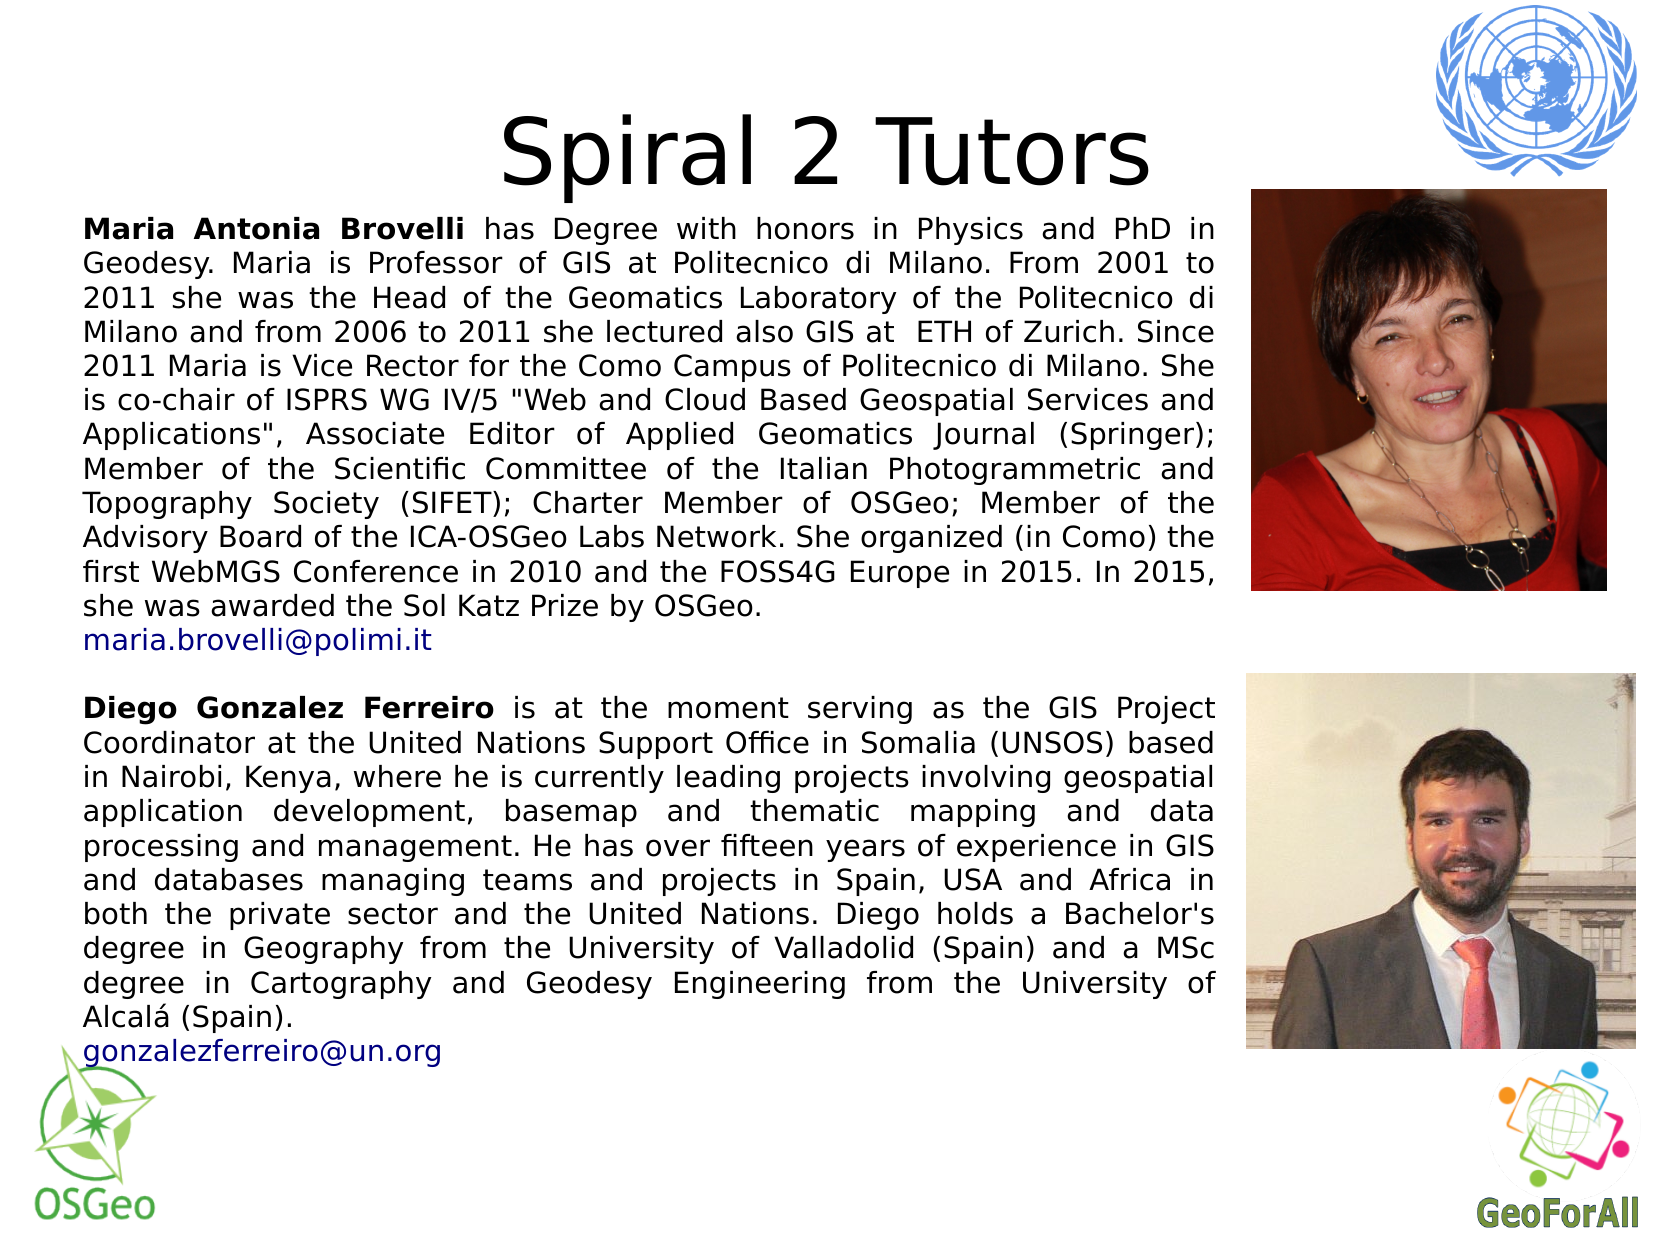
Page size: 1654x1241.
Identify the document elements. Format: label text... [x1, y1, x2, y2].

subtitle Maria Antonia Brovelli has Degree with honors in Physics and PhD in Geodesy. Maria is Professor of GIS at Politecnico di Milano. From 2001 to 2011 she was the Head of the Geomatics Laboratory of the Politecnico di Milano and from 2006 to 2011 she lectured also GIS at ETH of Zurich. Since 2011 Maria is Vice Rector for the Como Campus of Politecnico di Milano. She is co-chair of ISPRS WG IV/5 "Web and Cloud Based Geospatial Services and Applications", Associate Editor of Applied Geomatics Journal (Springer); Member of the Scientific Committee of the Italian Photogrammetric and Topography Society (SIFET); Charter Member of OSGeo; Member of the Advisory Board of the ICA-OSGeo Labs Network. She organized (in Como) the first WebMGS Conference in 2010 and the FOSS4G Europe in 2015. In 2015, she was awarded the Sol Katz Prize by OSGeo. maria.brovelli@polimi.it Diego Gonzalez Ferreiro is at the moment serving as the GIS Project Coordinator at the United Nations Support Office in Somalia (UNSOS) based in Nairobi, Kenya, where he is currently leading projects involving geospatial application development, basemap and thematic mapping and data processing and management. He has over fifteen years of experience in GIS and databases managing teams and projects in Spain, USA and Africa in both the private sector and the United Nations. Diego holds a Bachelor's degree in Geography from the University of Valladolid (Spain) and a MSc degree in Cartography and Geodesy Engineering from the University of Alcalá (Spain). gonzalezferreiro@un.org [82, 212, 1217, 1206]
title Spiral 2 Tutors [82, 49, 1571, 257]
picture [1251, 189, 1607, 591]
picture [1246, 673, 1654, 1241]
picture [6, 1043, 184, 1221]
picture [1416, 5, 1654, 180]
